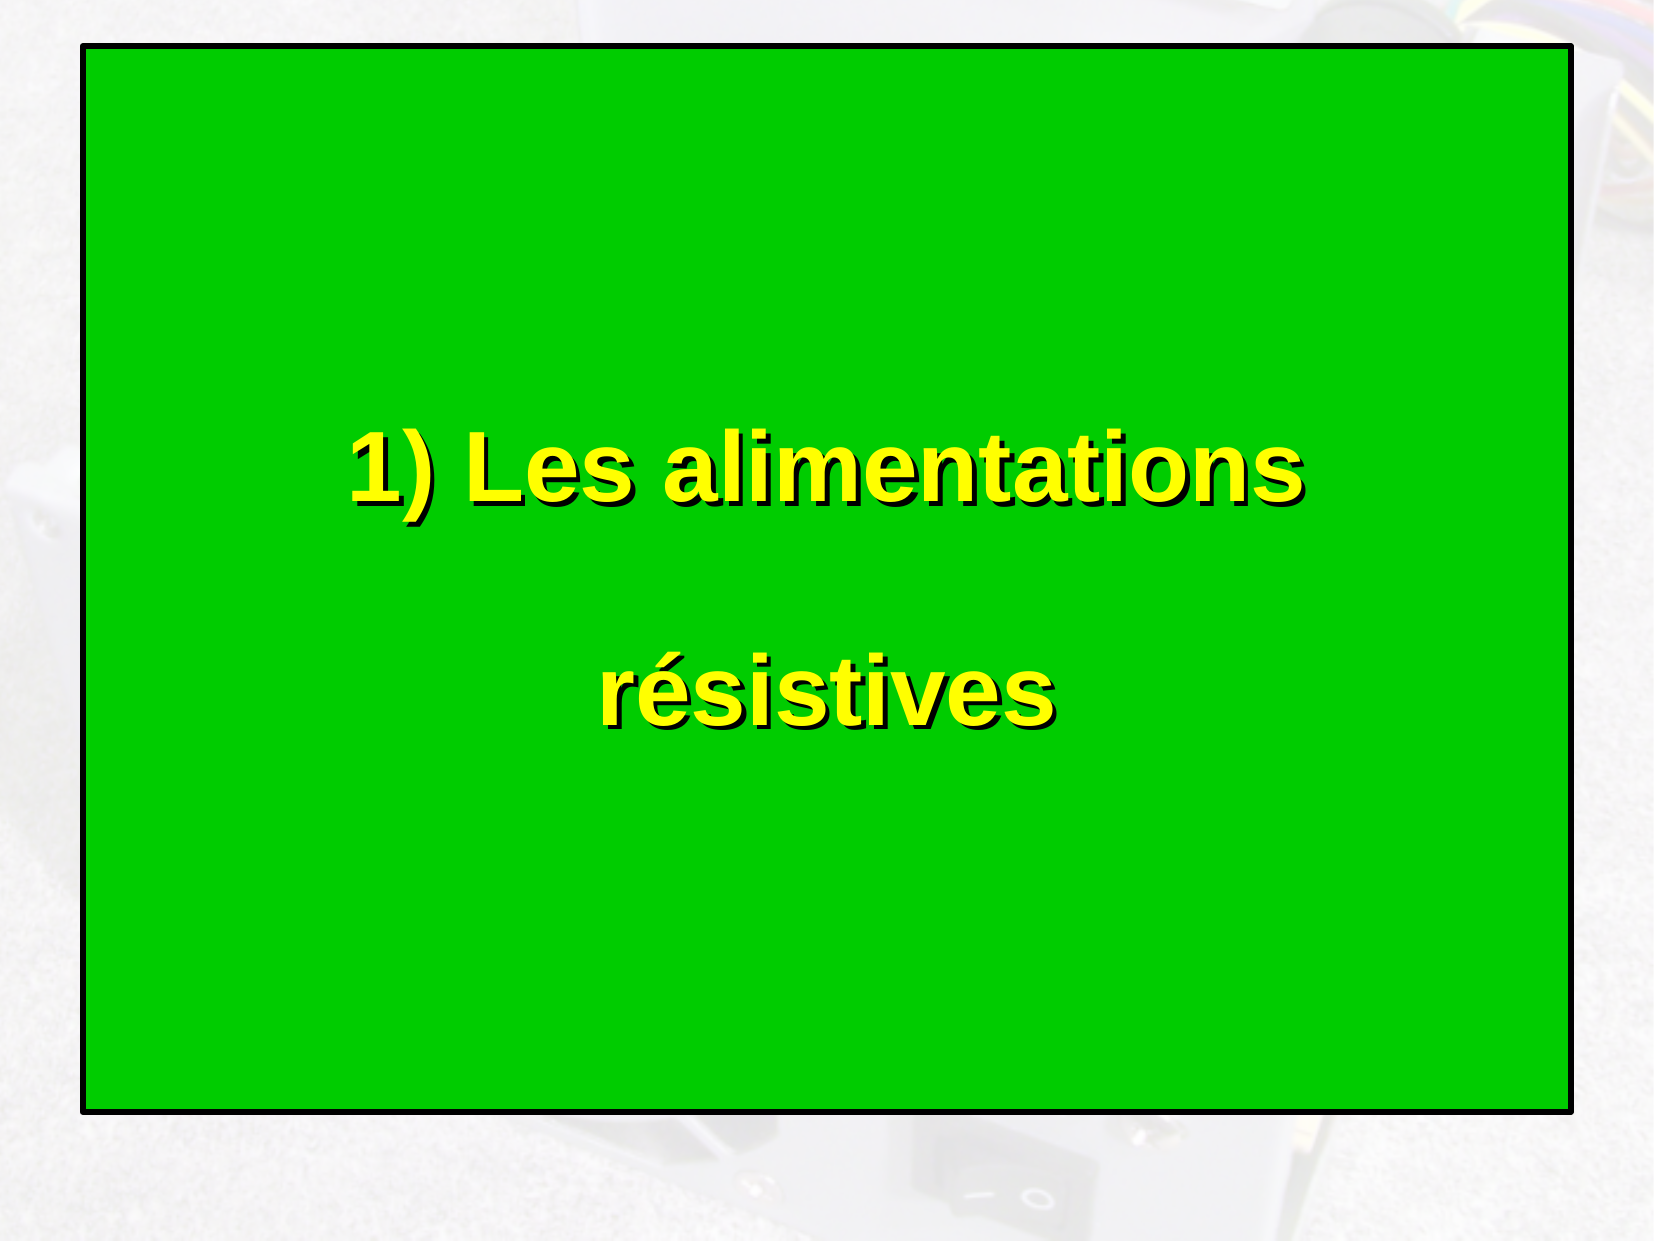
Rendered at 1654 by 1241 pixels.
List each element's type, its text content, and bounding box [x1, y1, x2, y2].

picture [0, 0, 1654, 1241]
subtitle 1) Les alimentations résistives [82, 46, 1571, 1112]
